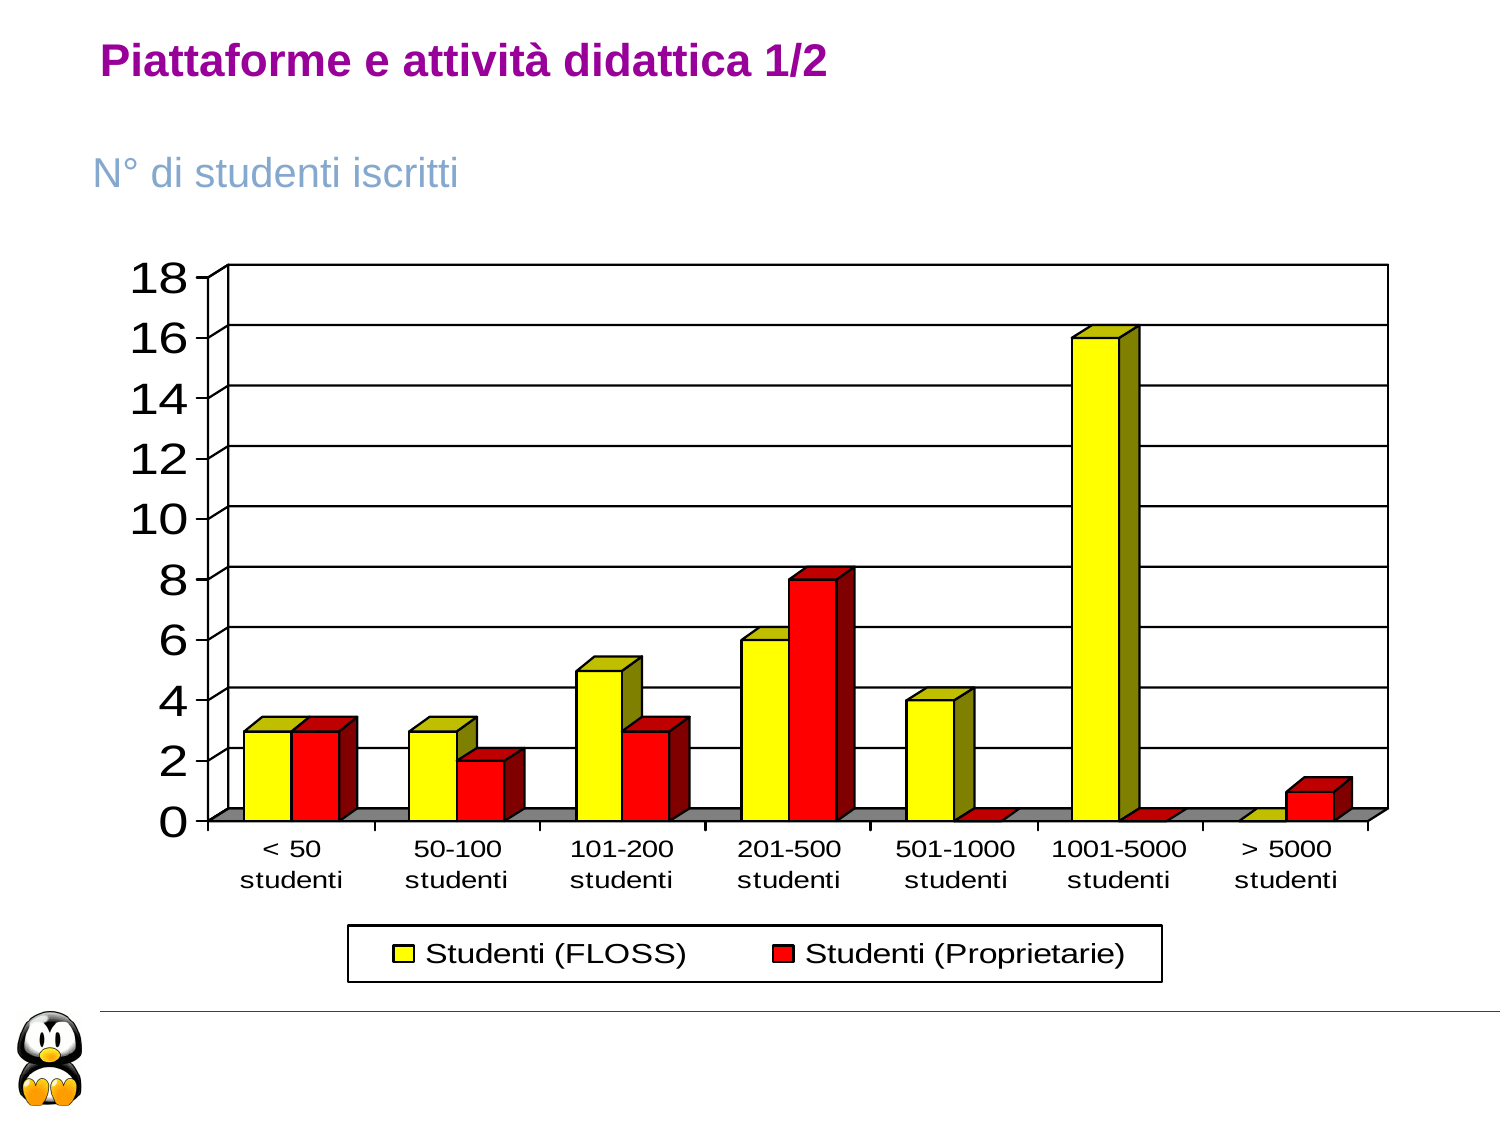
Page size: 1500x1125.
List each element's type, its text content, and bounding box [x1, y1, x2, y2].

picture [17, 1011, 82, 1106]
text_box Piattaforme e attività didattica 1/2 [99, 35, 1075, 147]
chart [29, 231, 1477, 1012]
text_box N° di studenti iscritti [0, 147, 1447, 240]
